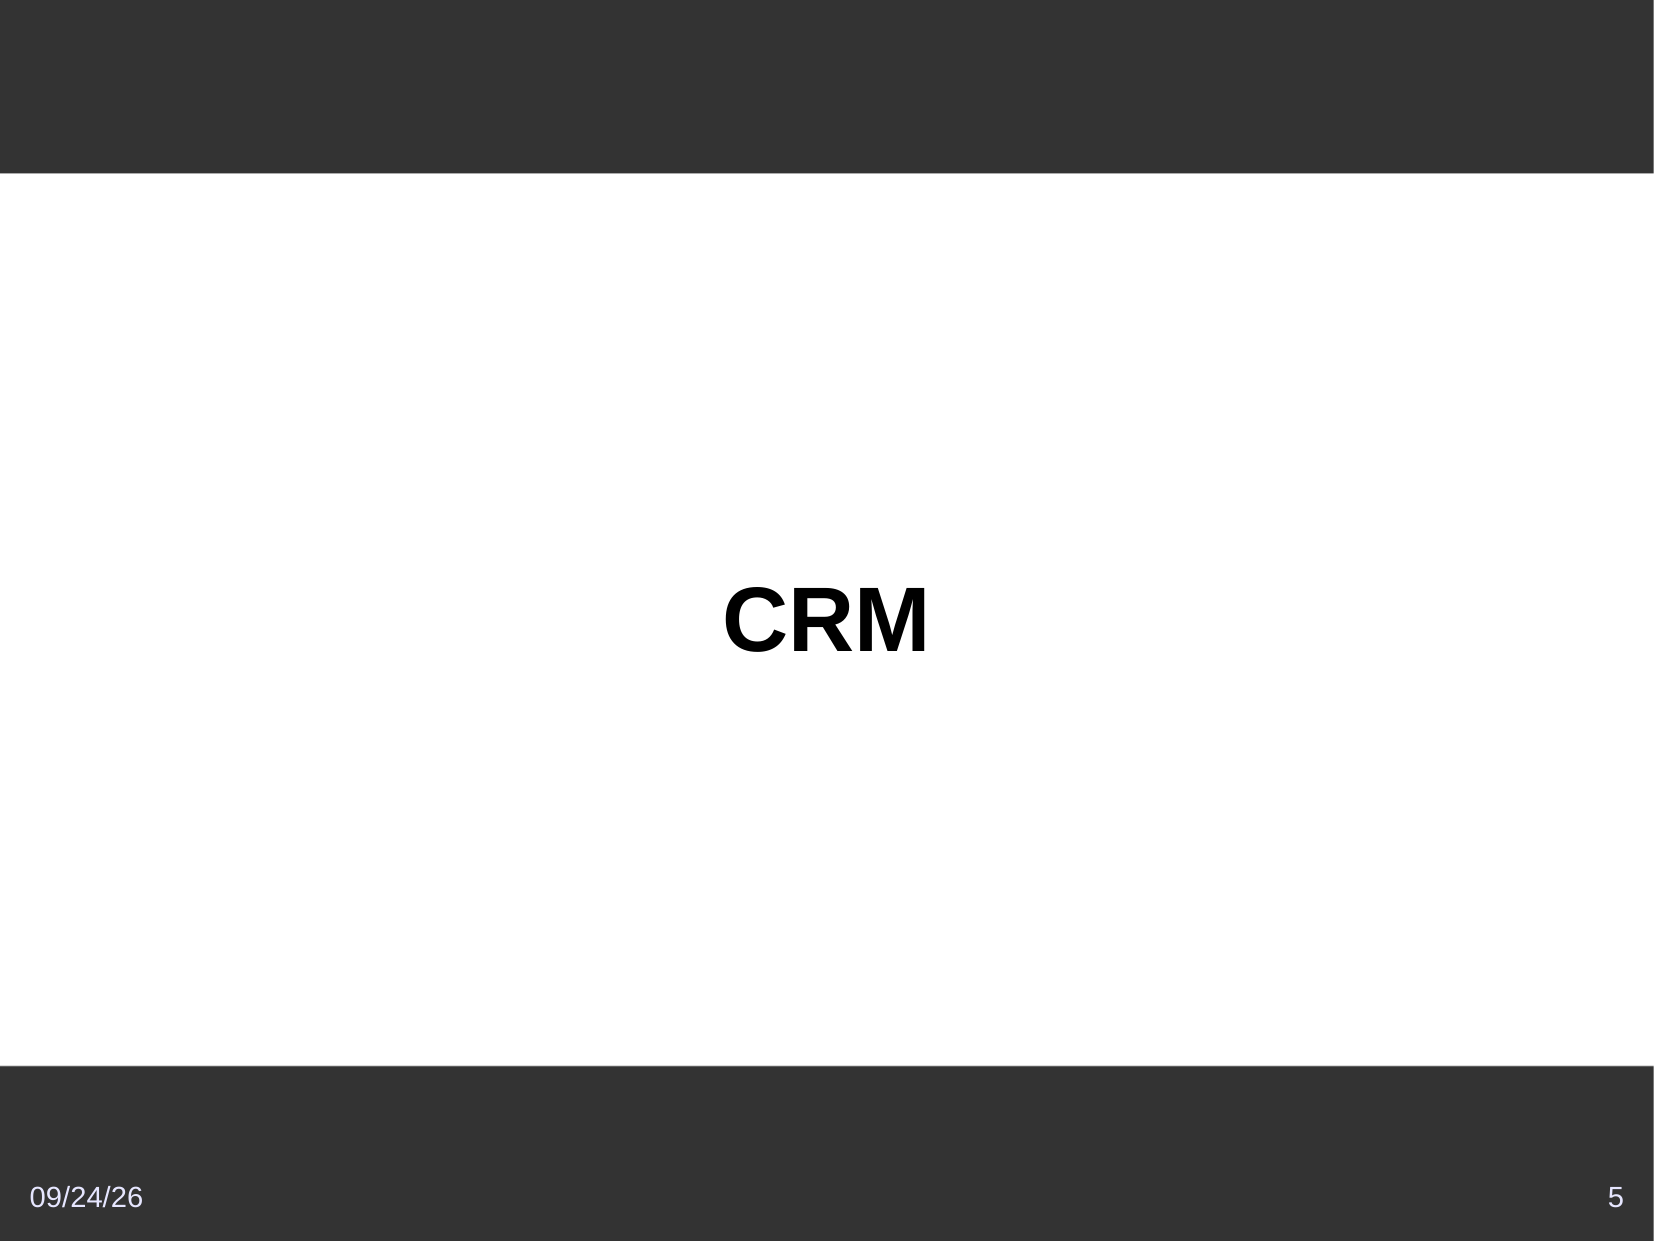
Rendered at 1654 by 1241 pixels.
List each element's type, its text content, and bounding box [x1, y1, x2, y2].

picture [0, 0, 1654, 1241]
title CRM [29, 214, 1625, 1027]
